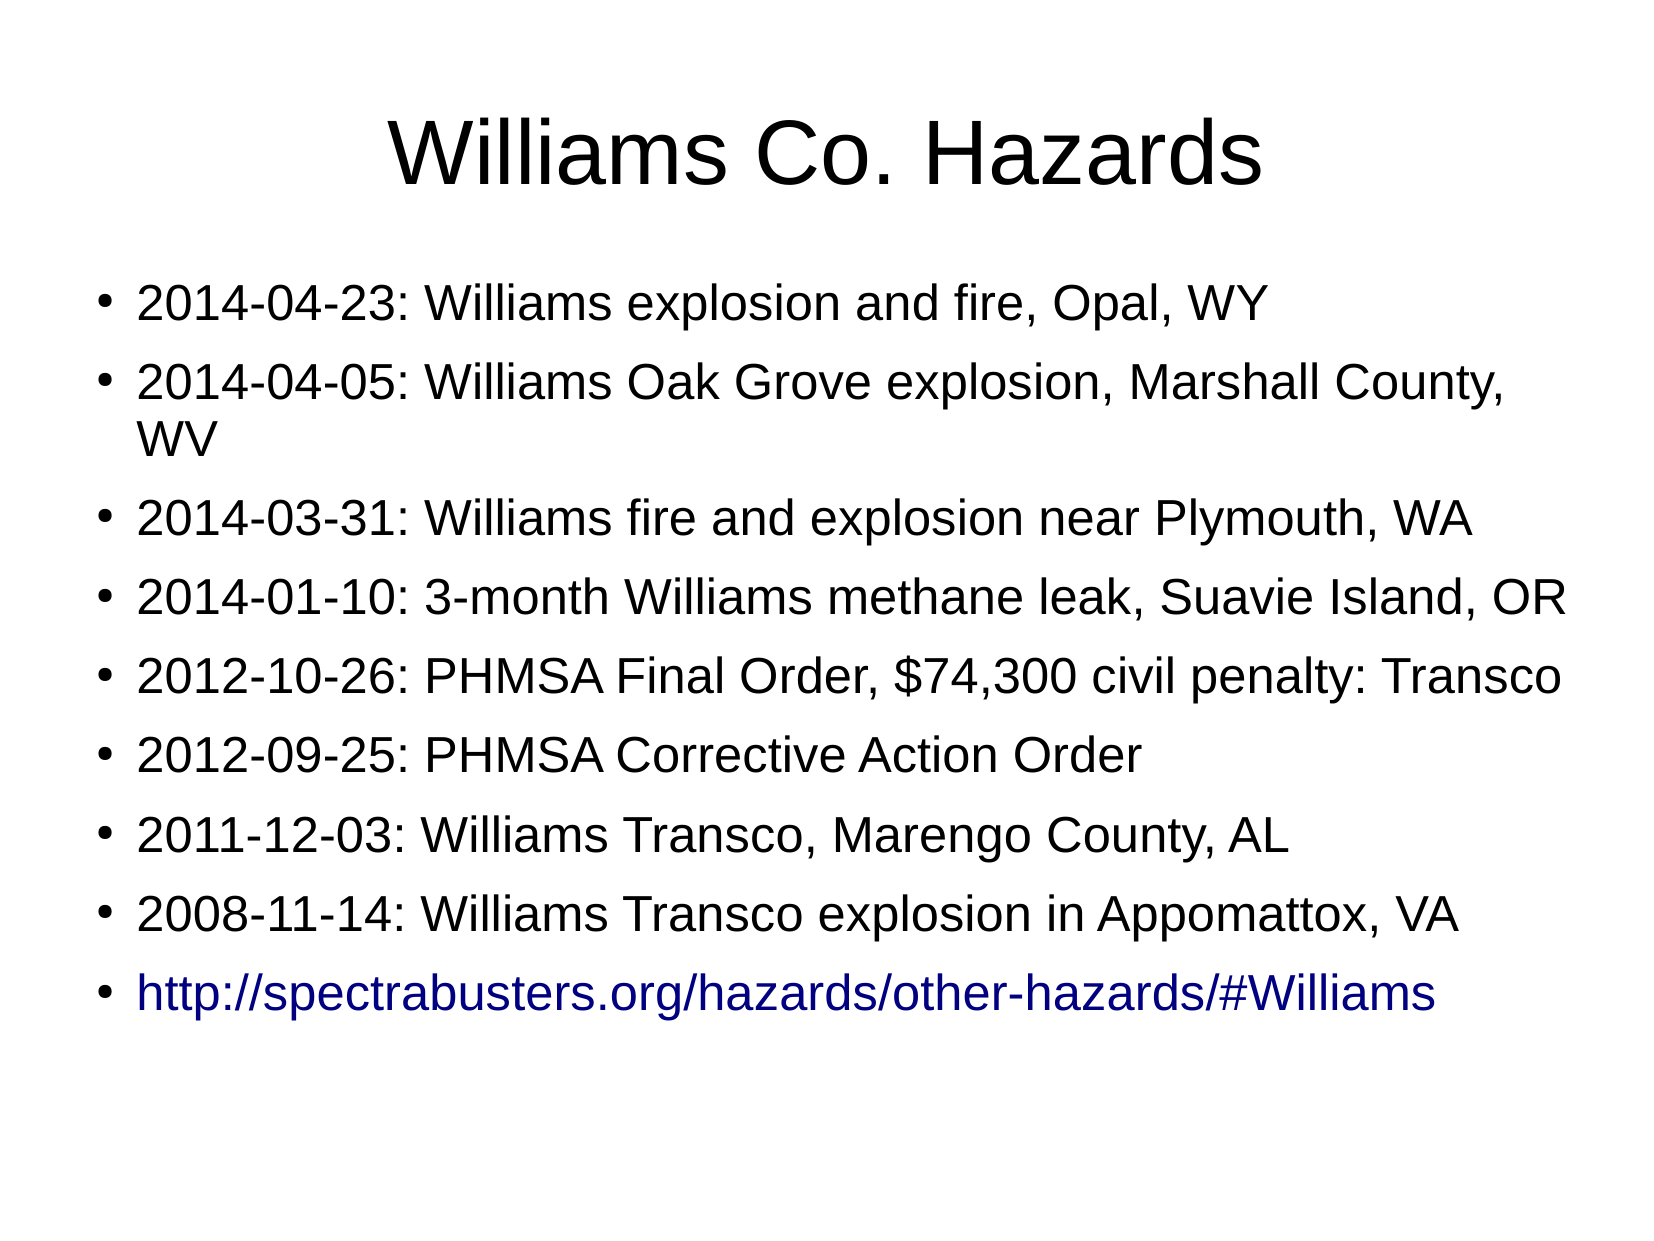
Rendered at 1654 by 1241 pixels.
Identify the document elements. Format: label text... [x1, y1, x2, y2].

title Williams Co. Hazards [82, 49, 1571, 195]
list 2014-04-23: Williams explosion and fire, Opal, WY 2014-04-05: Williams Oak Grove explosion, Marshall County, WV 2014-03-31: Williams fire and explosion near Plymouth, WA 2014-01-10: 3-month Williams methane leak, Suavie Island, OR 2012-10-26: PHMSA Final Order, $74,300 civil penalty: Transco 2012-09-25: PHMSA Corrective Action Order 2011-12-03: Williams Transco, Marengo County, AL 2008-11-14: Williams Transco explosion in Appomattox, VA http://spectrabusters.org/hazards/other-hazards/#Williams [82, 195, 1571, 1141]
